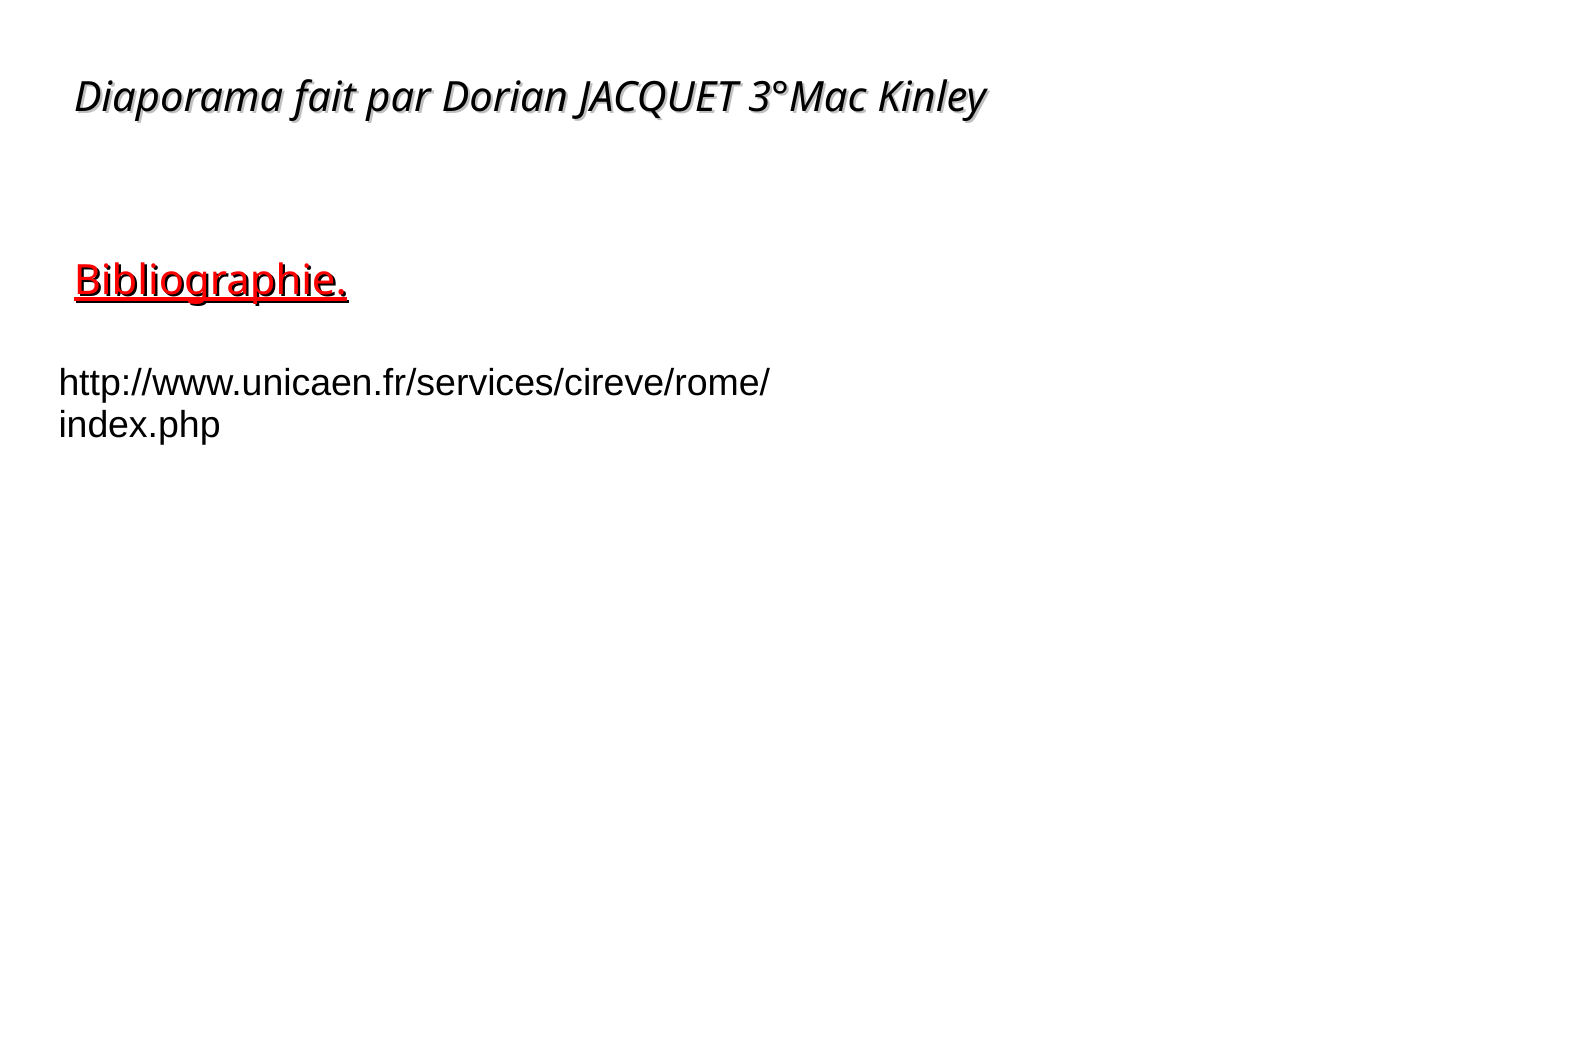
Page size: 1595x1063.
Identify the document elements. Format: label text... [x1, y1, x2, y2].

text_box http://www.unicaen.fr/services/cireve/rome/index.php [43, 354, 945, 412]
text_box Diaporama fait par Dorian JACQUET 3°Mac Kinley Bibliographie. [59, 59, 1536, 916]
